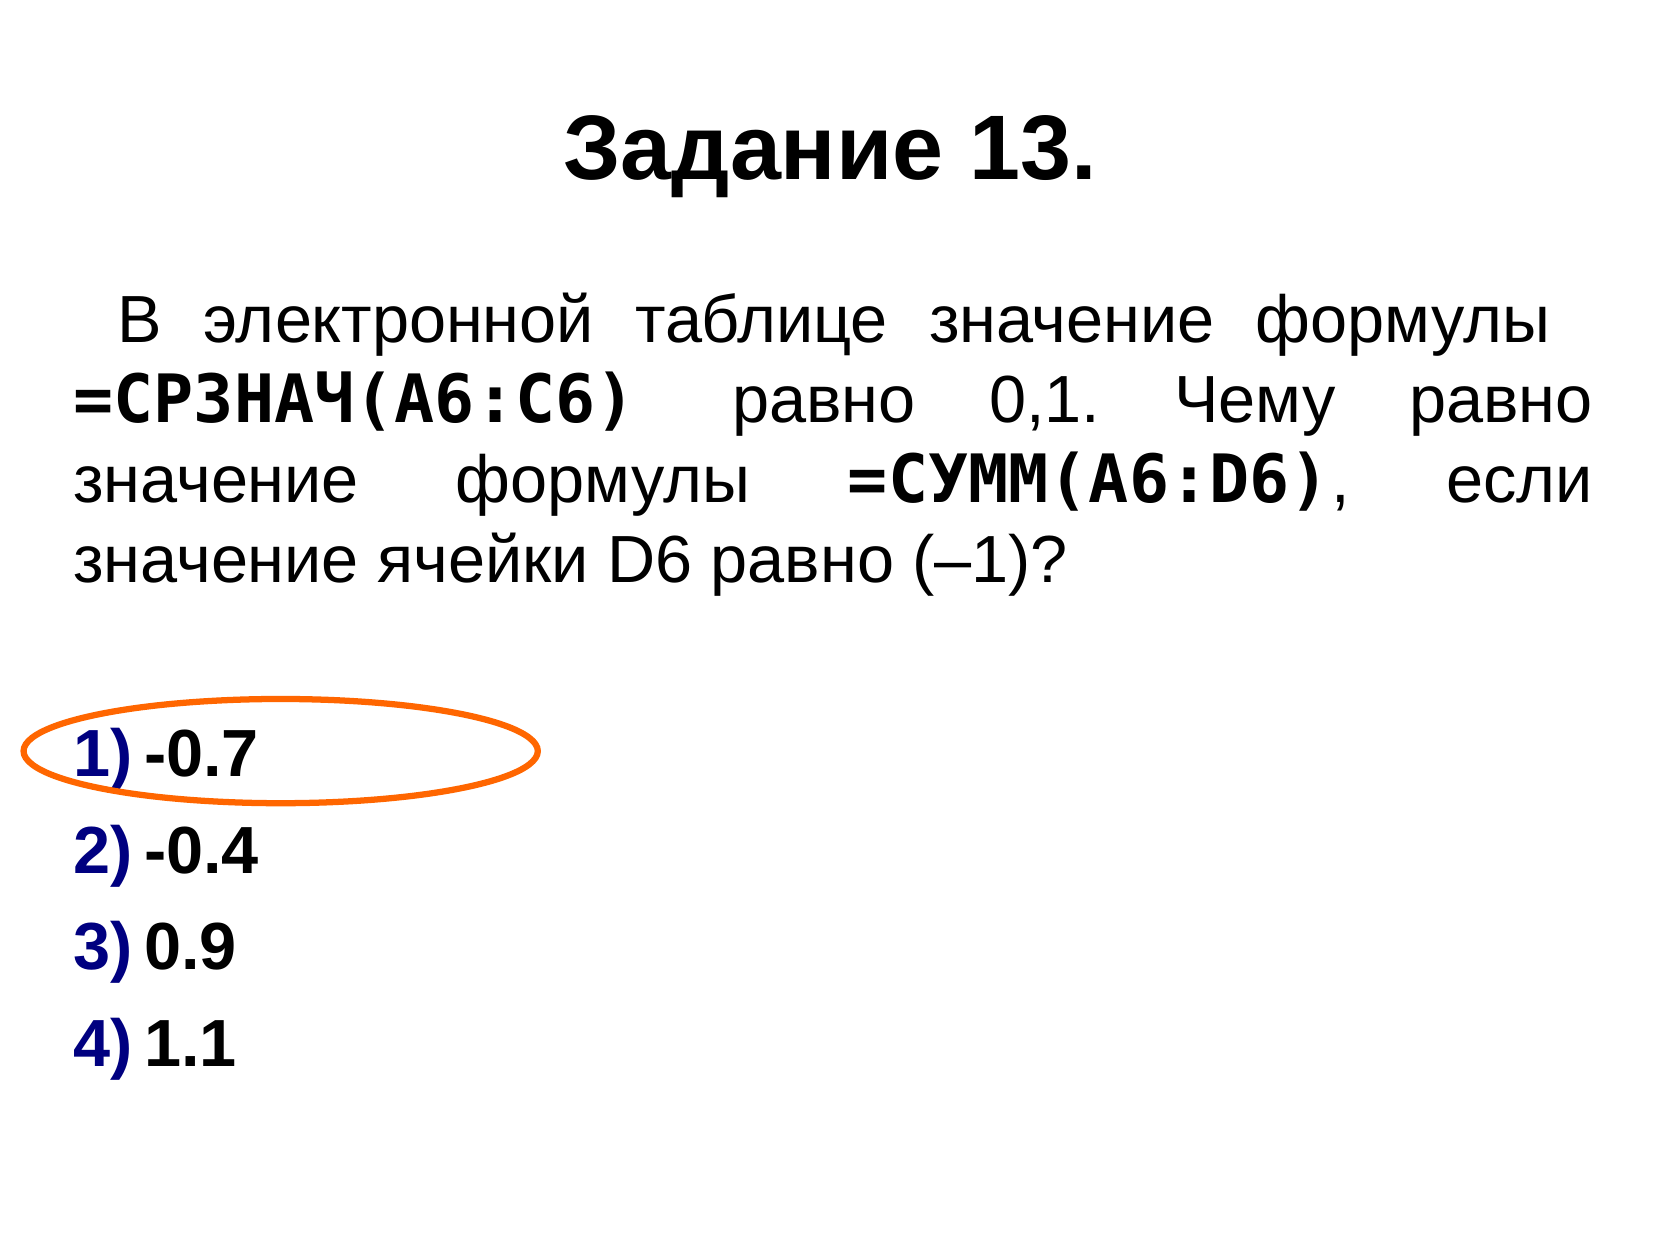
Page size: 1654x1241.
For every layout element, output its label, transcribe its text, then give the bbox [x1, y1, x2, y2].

title Задание 13. [82, 68, 1571, 268]
list В электронной таблице значение формулы =СРЗНАЧ(A6:C6) равно 0,1. Чему равно значение формулы =СУММ(A6:D6), если значение ячейки D6 равно (–1)? -0.7 -0.4 0.9 1.1 [58, 268, 1609, 1194]
list В электронной таблице значение формулы =СРЗНАЧ(A6:C6) равно 0,1. Чему равно значение формулы =СУММ(A6:D6), если значение ячейки D6 равно (–1)? -0.7 -0.4 0.9 1.1 [58, 703, 534, 800]
